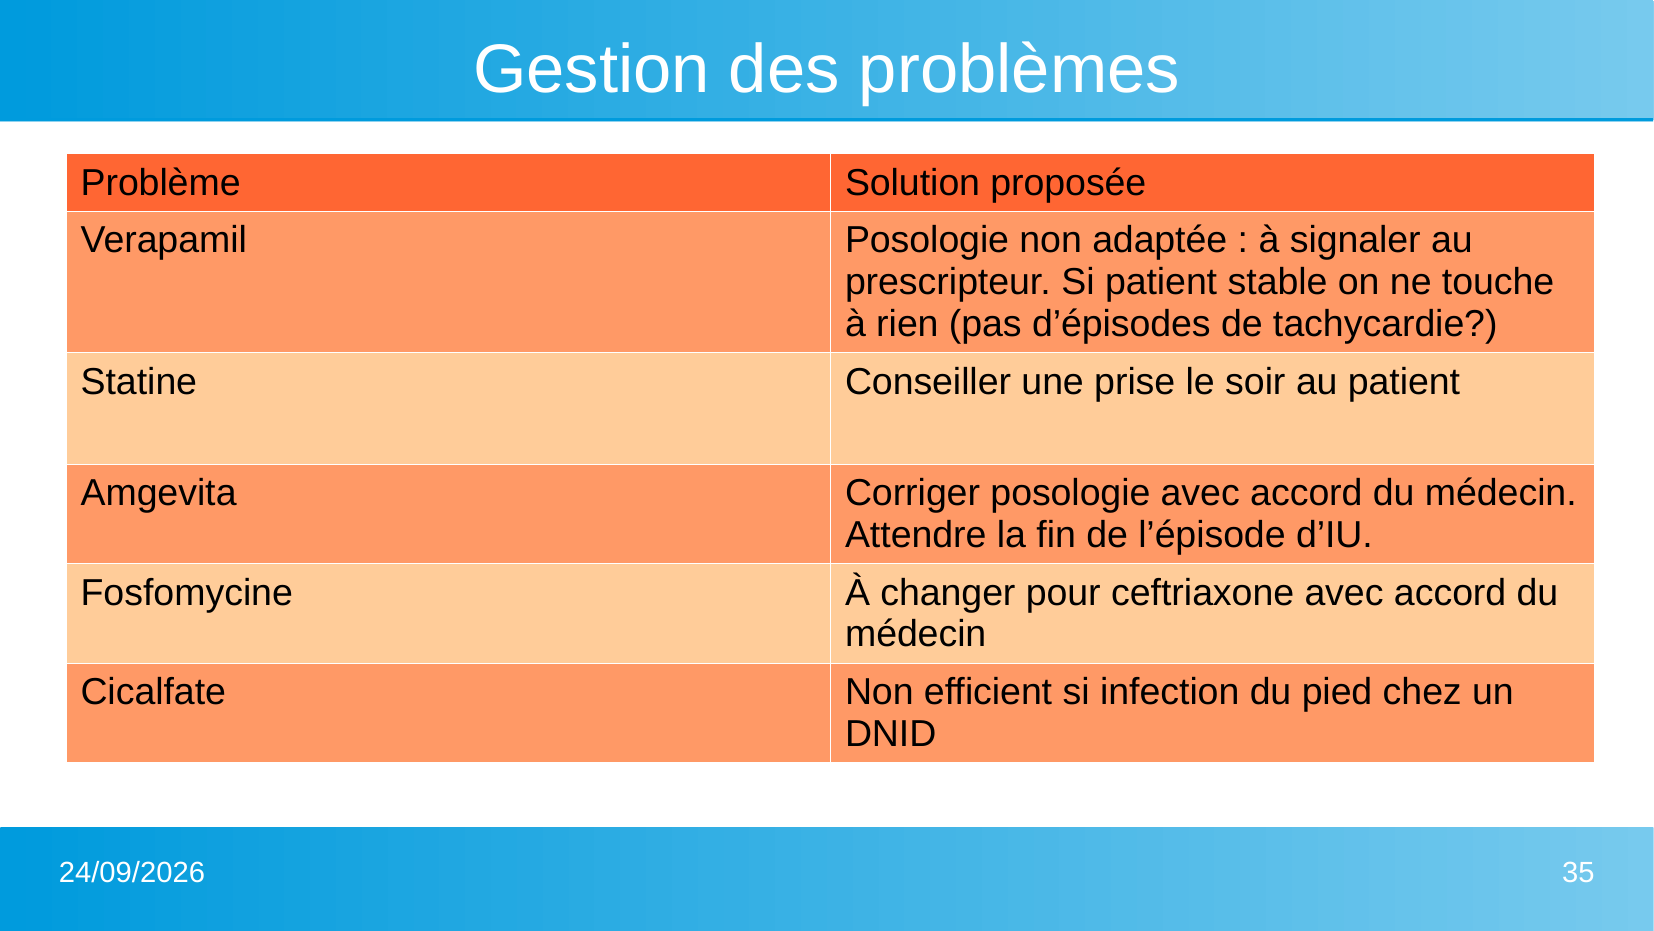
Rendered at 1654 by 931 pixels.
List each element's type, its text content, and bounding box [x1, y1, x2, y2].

table_cell Corriger posologie avec accord du médecin. Attendre la fin de l’épisode d’IU. [831, 465, 1594, 563]
table_header Solution proposée [831, 154, 1594, 211]
table_cell Non efficient si infection du pied chez un DNID [831, 664, 1594, 762]
table_cell Conseiller une prise le soir au patient [831, 353, 1594, 464]
table_header Problème [67, 154, 830, 211]
table_cell Statine [67, 353, 830, 464]
title Gestion des problèmes [59, 29, 1595, 108]
table_cell Posologie non adaptée : à signaler au prescripteur. Si patient stable on ne touche à rien (pas d’épisodes de tachycardie?) [831, 212, 1594, 352]
table_cell Fosfomycine [67, 564, 830, 663]
table_cell Cicalfate [67, 664, 830, 762]
table_cell Amgevita [67, 465, 830, 563]
table_cell Verapamil [67, 212, 830, 352]
table_cell À changer pour ceftriaxone avec accord du médecin [831, 564, 1594, 663]
